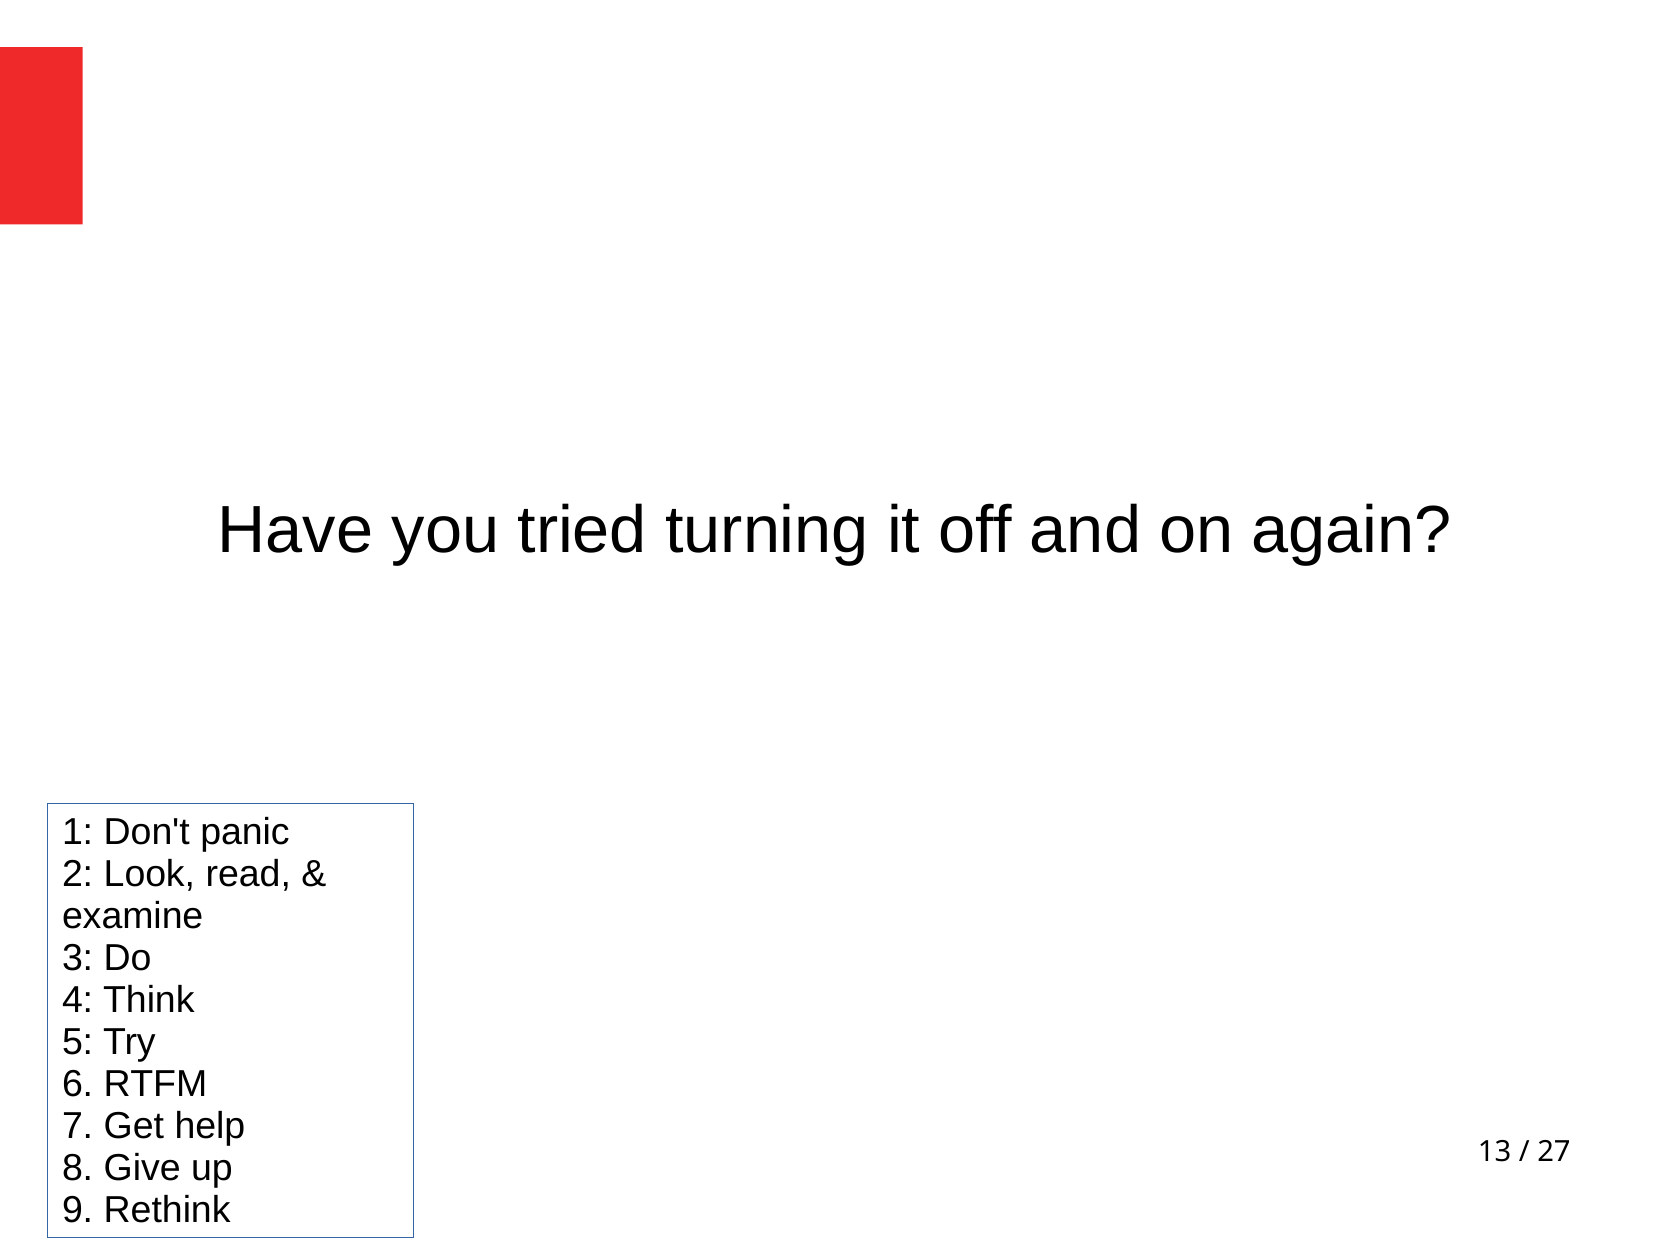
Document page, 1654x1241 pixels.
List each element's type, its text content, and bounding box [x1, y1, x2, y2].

text_box 1: Don't panic 2: Look, read, & examine 3: Do 4: Think 5: Try 6. RTFM 7. Get help 8. Give up 9. Rethink [47, 803, 414, 1238]
subtitle Have you tried turning it off and on again? [118, 49, 1571, 1010]
